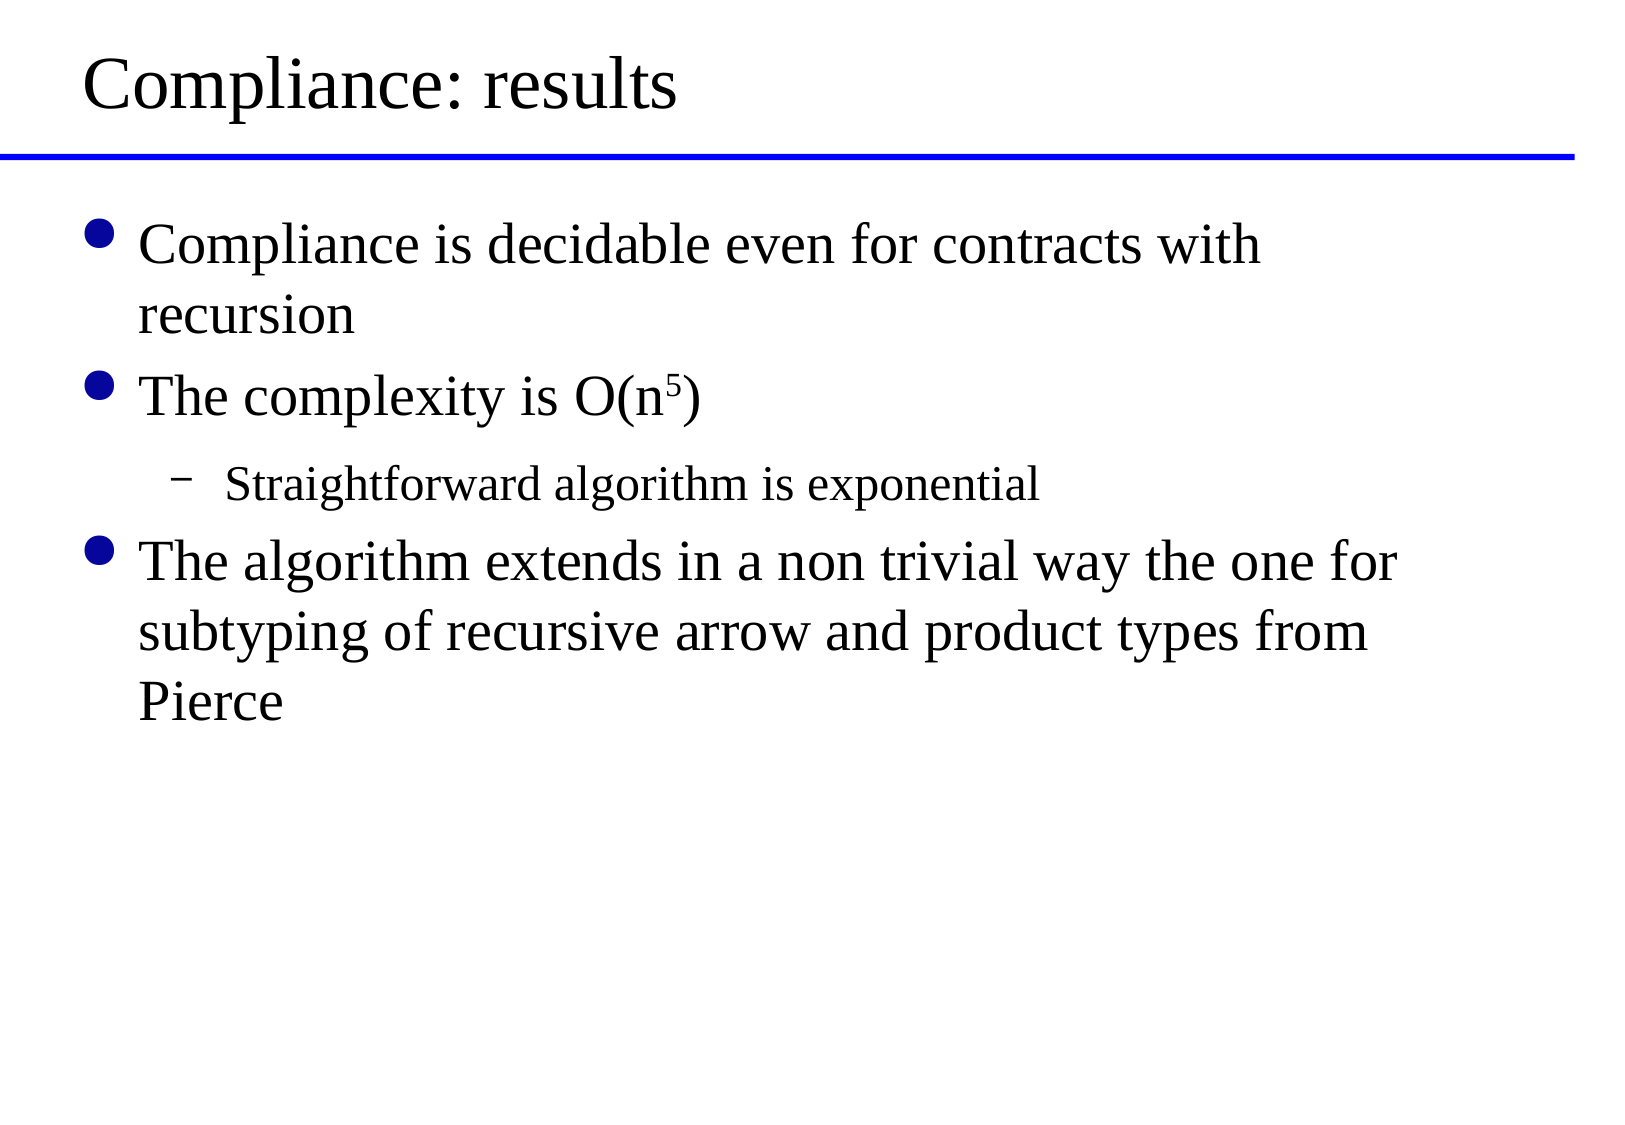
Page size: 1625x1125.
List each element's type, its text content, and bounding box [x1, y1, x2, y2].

list Compliance is decidable even for contracts with recursion The complexity is O(n5) Straightforward algorithm is exponential The algorithm extends in a non trivial way the one for subtyping of recursive arrow and product types from Pierce [67, 198, 1478, 1061]
title Compliance: results [67, 27, 1544, 131]
